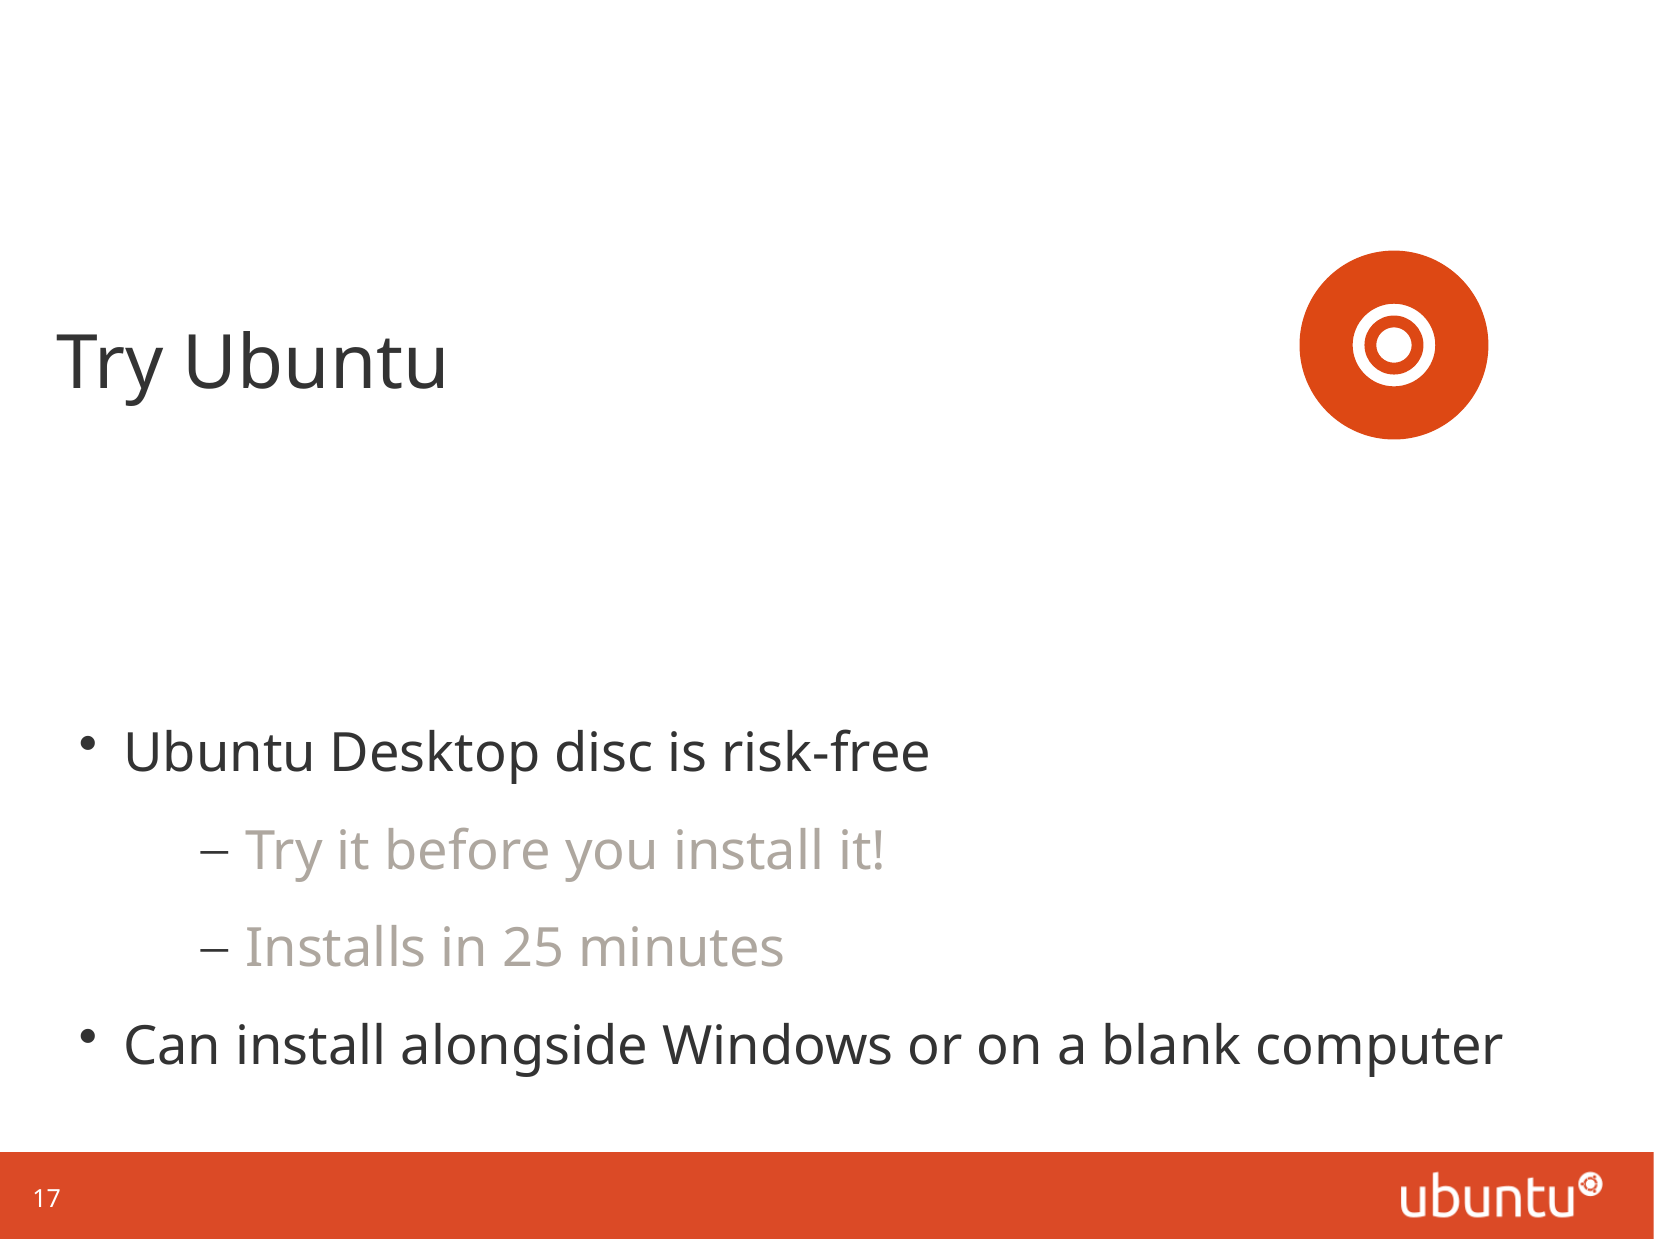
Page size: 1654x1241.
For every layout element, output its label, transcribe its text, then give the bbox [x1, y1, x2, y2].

picture [1275, 226, 1513, 464]
picture [0, 1152, 70, 1239]
picture [1583, 1152, 1654, 1239]
list Ubuntu Desktop disc is risk-free Try it before you install it! Installs in 25 minutes Can install alongside Windows or on a blank computer [70, 676, 1583, 1241]
title Try Ubuntu [56, 130, 1596, 587]
